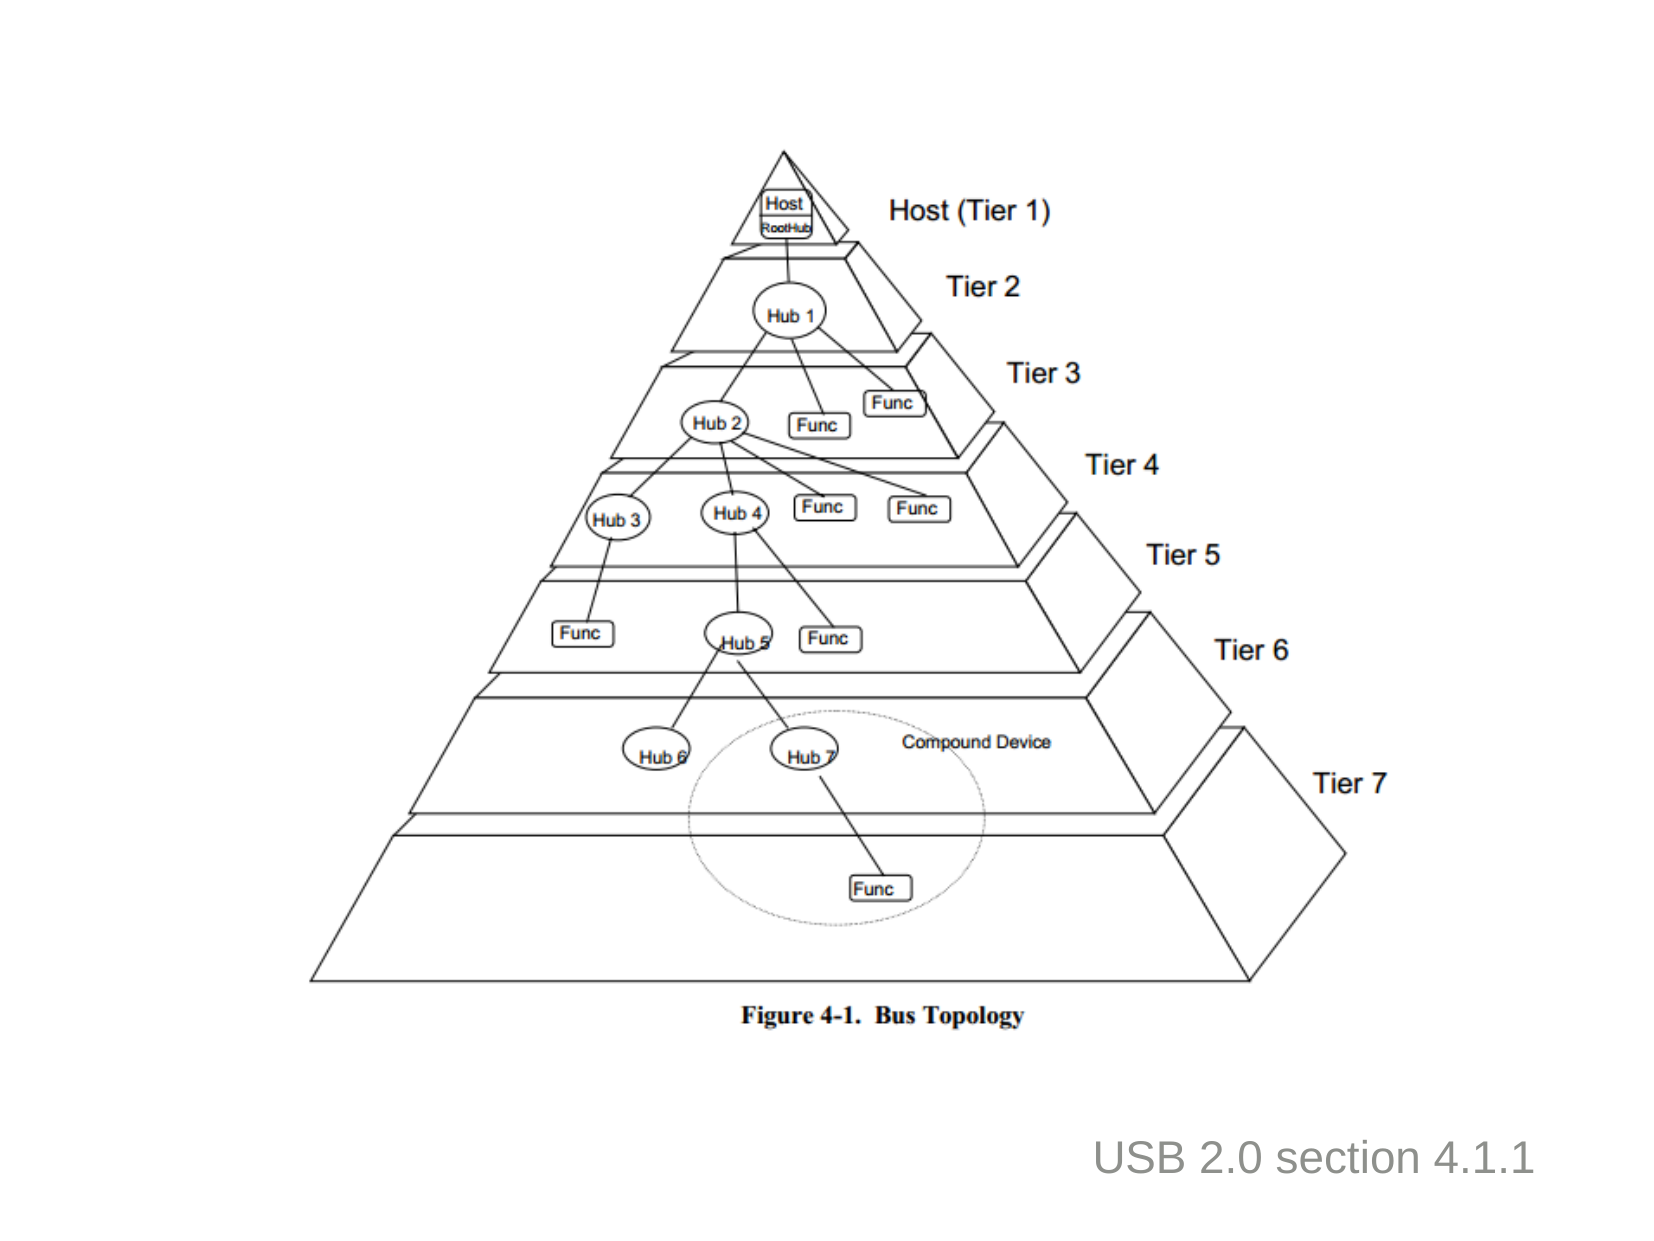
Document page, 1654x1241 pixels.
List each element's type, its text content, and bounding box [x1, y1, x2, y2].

picture [263, 134, 1441, 1048]
text_box USB 2.0 section 4.1.1 [1077, 1125, 1621, 1201]
